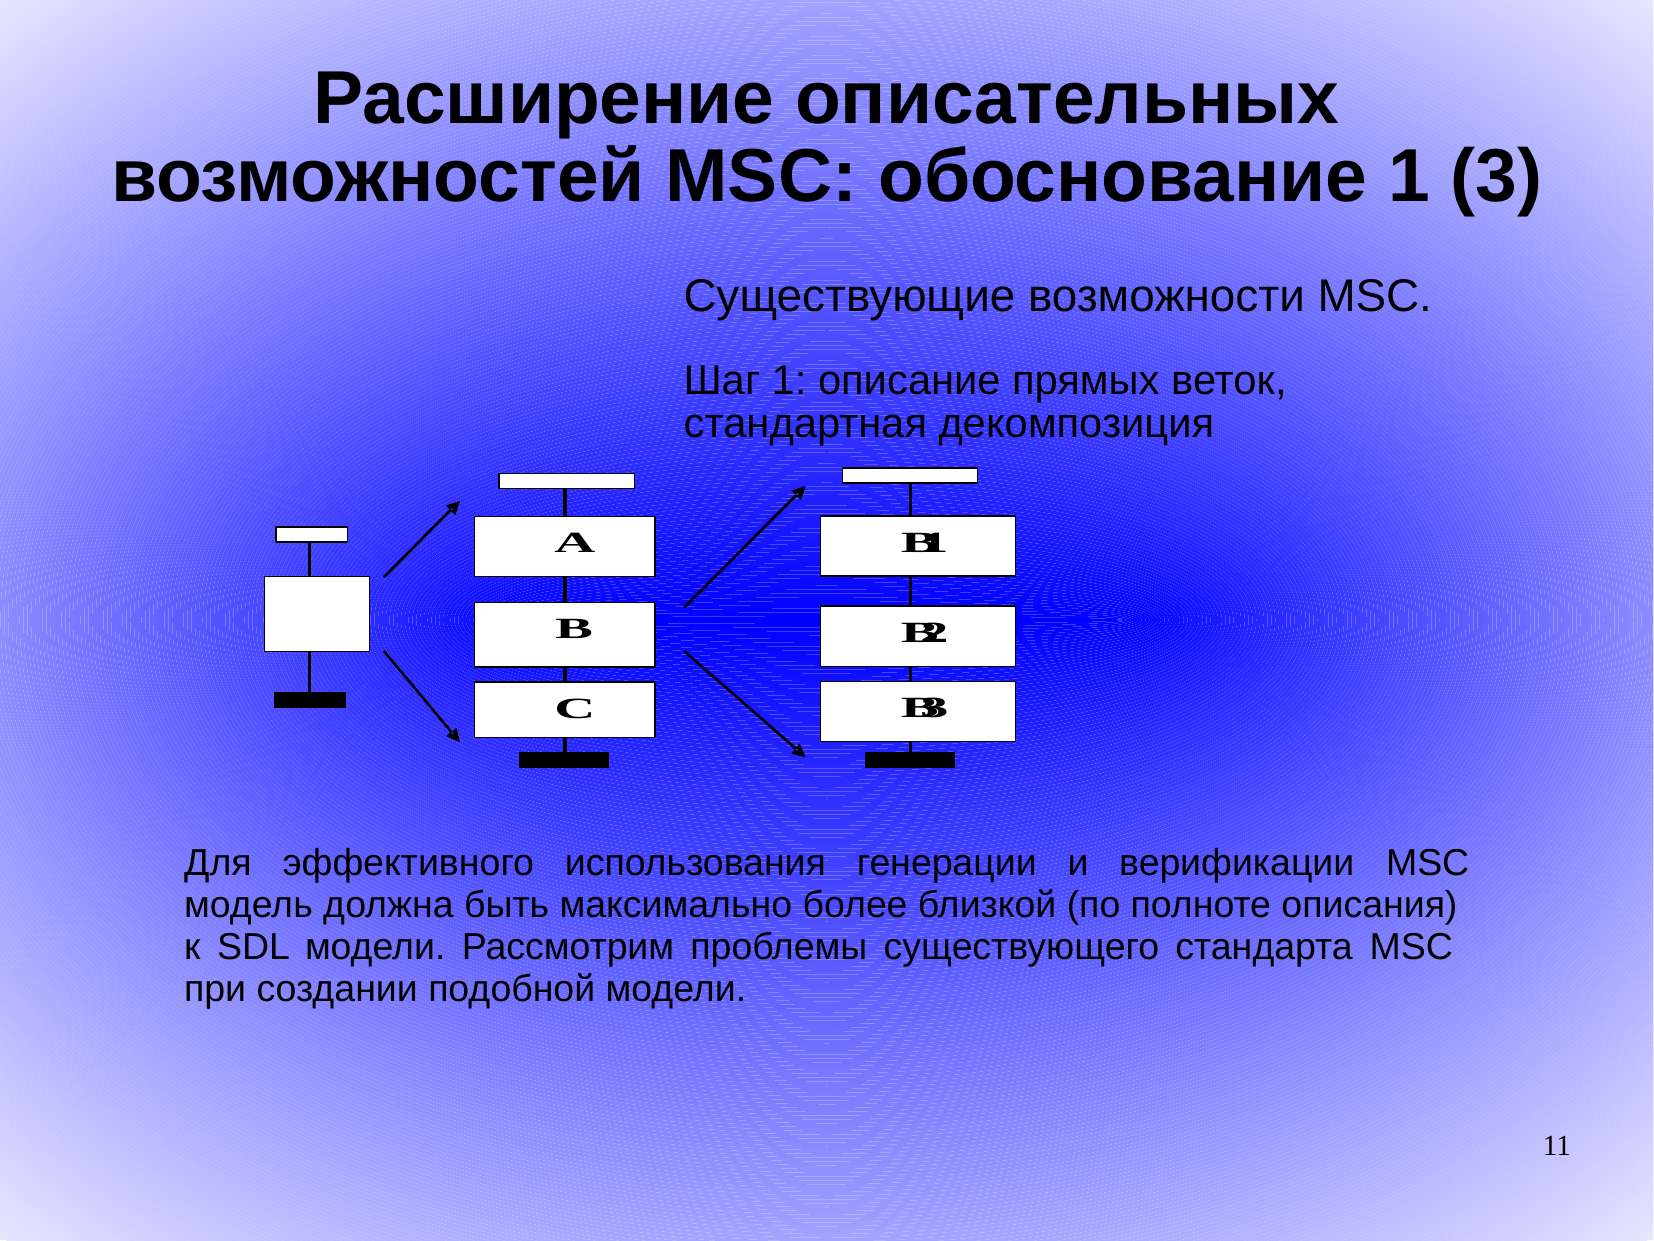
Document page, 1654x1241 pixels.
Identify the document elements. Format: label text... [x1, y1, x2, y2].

text_box Для эффективного использования генерации и верификации MSC модель должна быть максимально более близкой (по полноте описания) к SDL модели. Рассмотрим проблемы существующего стандарта MSC при создании подобной модели. [169, 834, 1485, 1018]
text_box Расширение описательных возможностей MSC: обоснование 1 (3) [88, 52, 1565, 225]
text_box Существующие возможности MSC. Шаг 1: описание прямых веток, стандартная декомпозиция [668, 265, 1448, 454]
picture [245, 443, 1157, 827]
